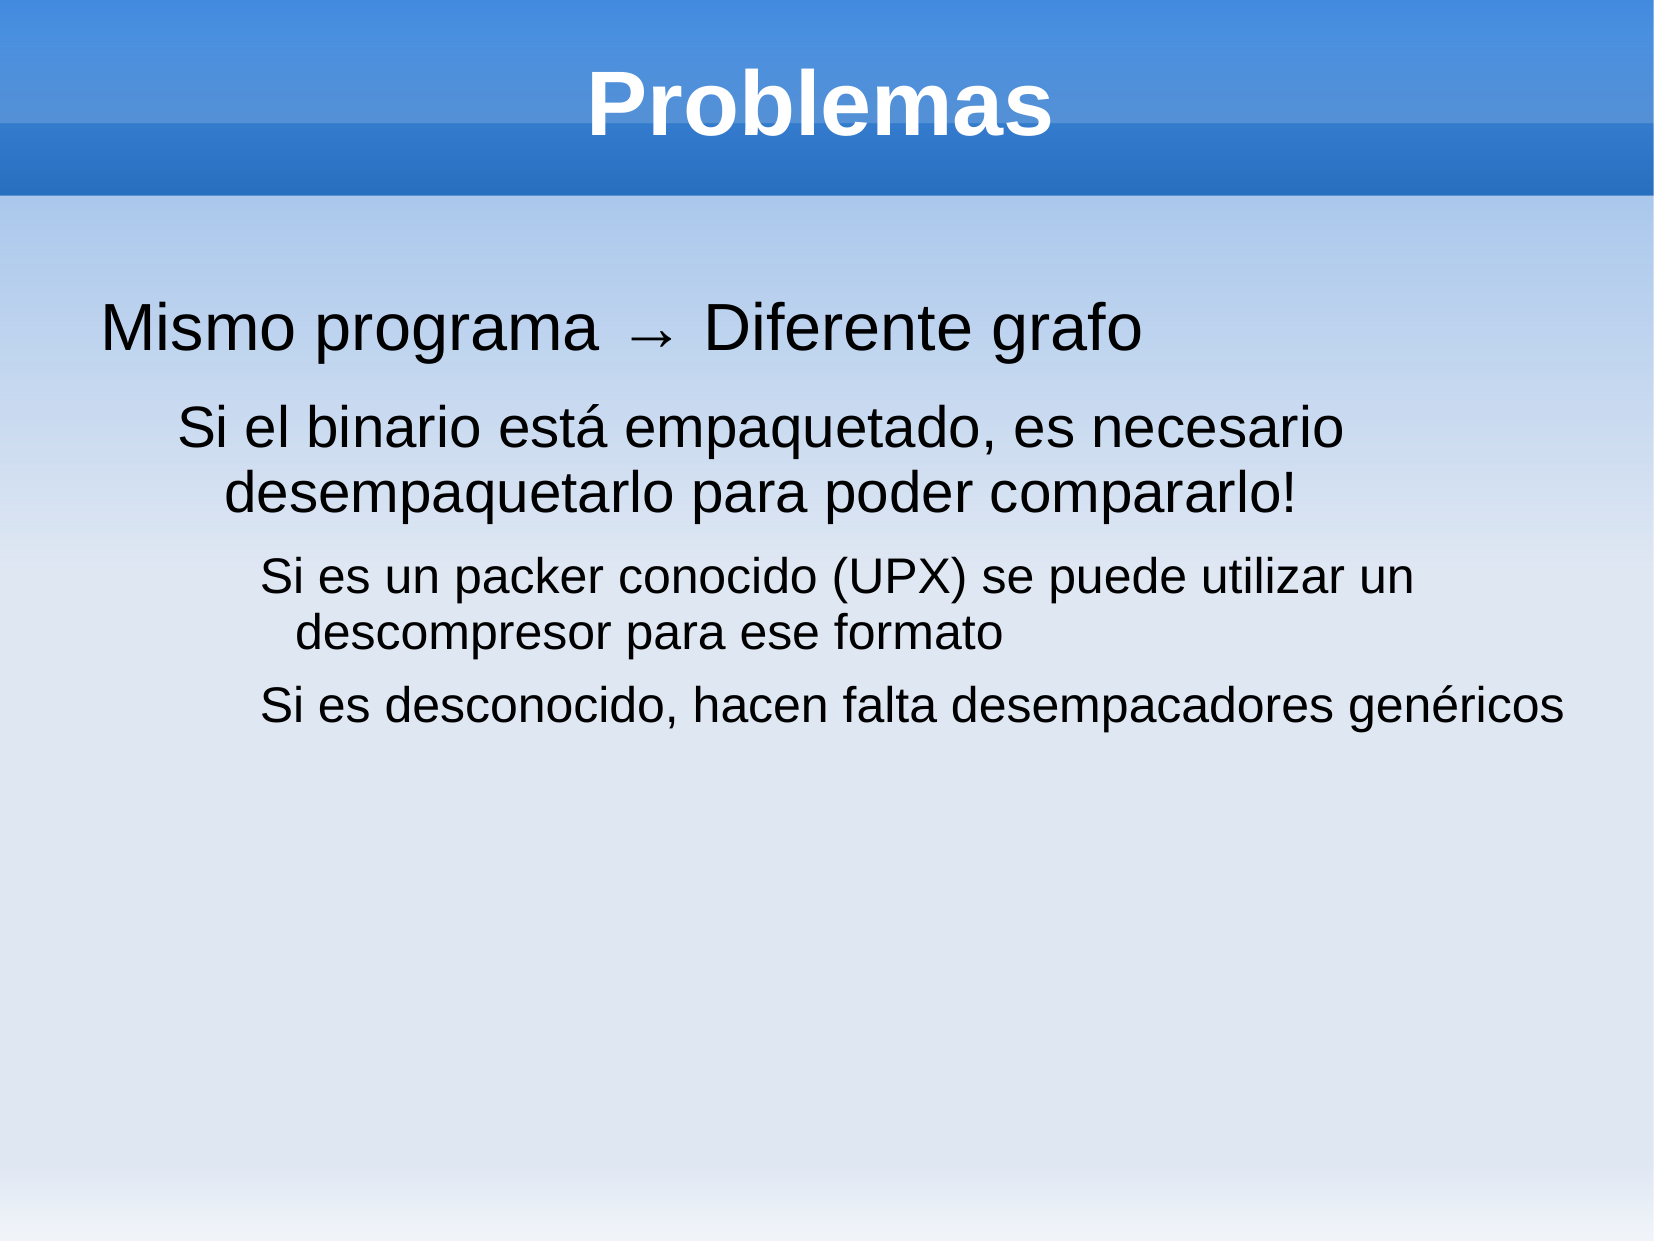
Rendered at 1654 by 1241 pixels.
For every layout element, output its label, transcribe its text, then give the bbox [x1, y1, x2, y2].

title Problemas [76, 0, 1565, 208]
picture [0, 0, 1654, 1241]
list Mismo programa → Diferente grafo Si el binario está empaquetado, es necesario desempaquetarlo para poder compararlo! Si es un packer conocido (UPX) se puede utilizar un descompresor para ese formato Si es desconocido, hacen falta desempacadores genéricos [82, 290, 1571, 1094]
